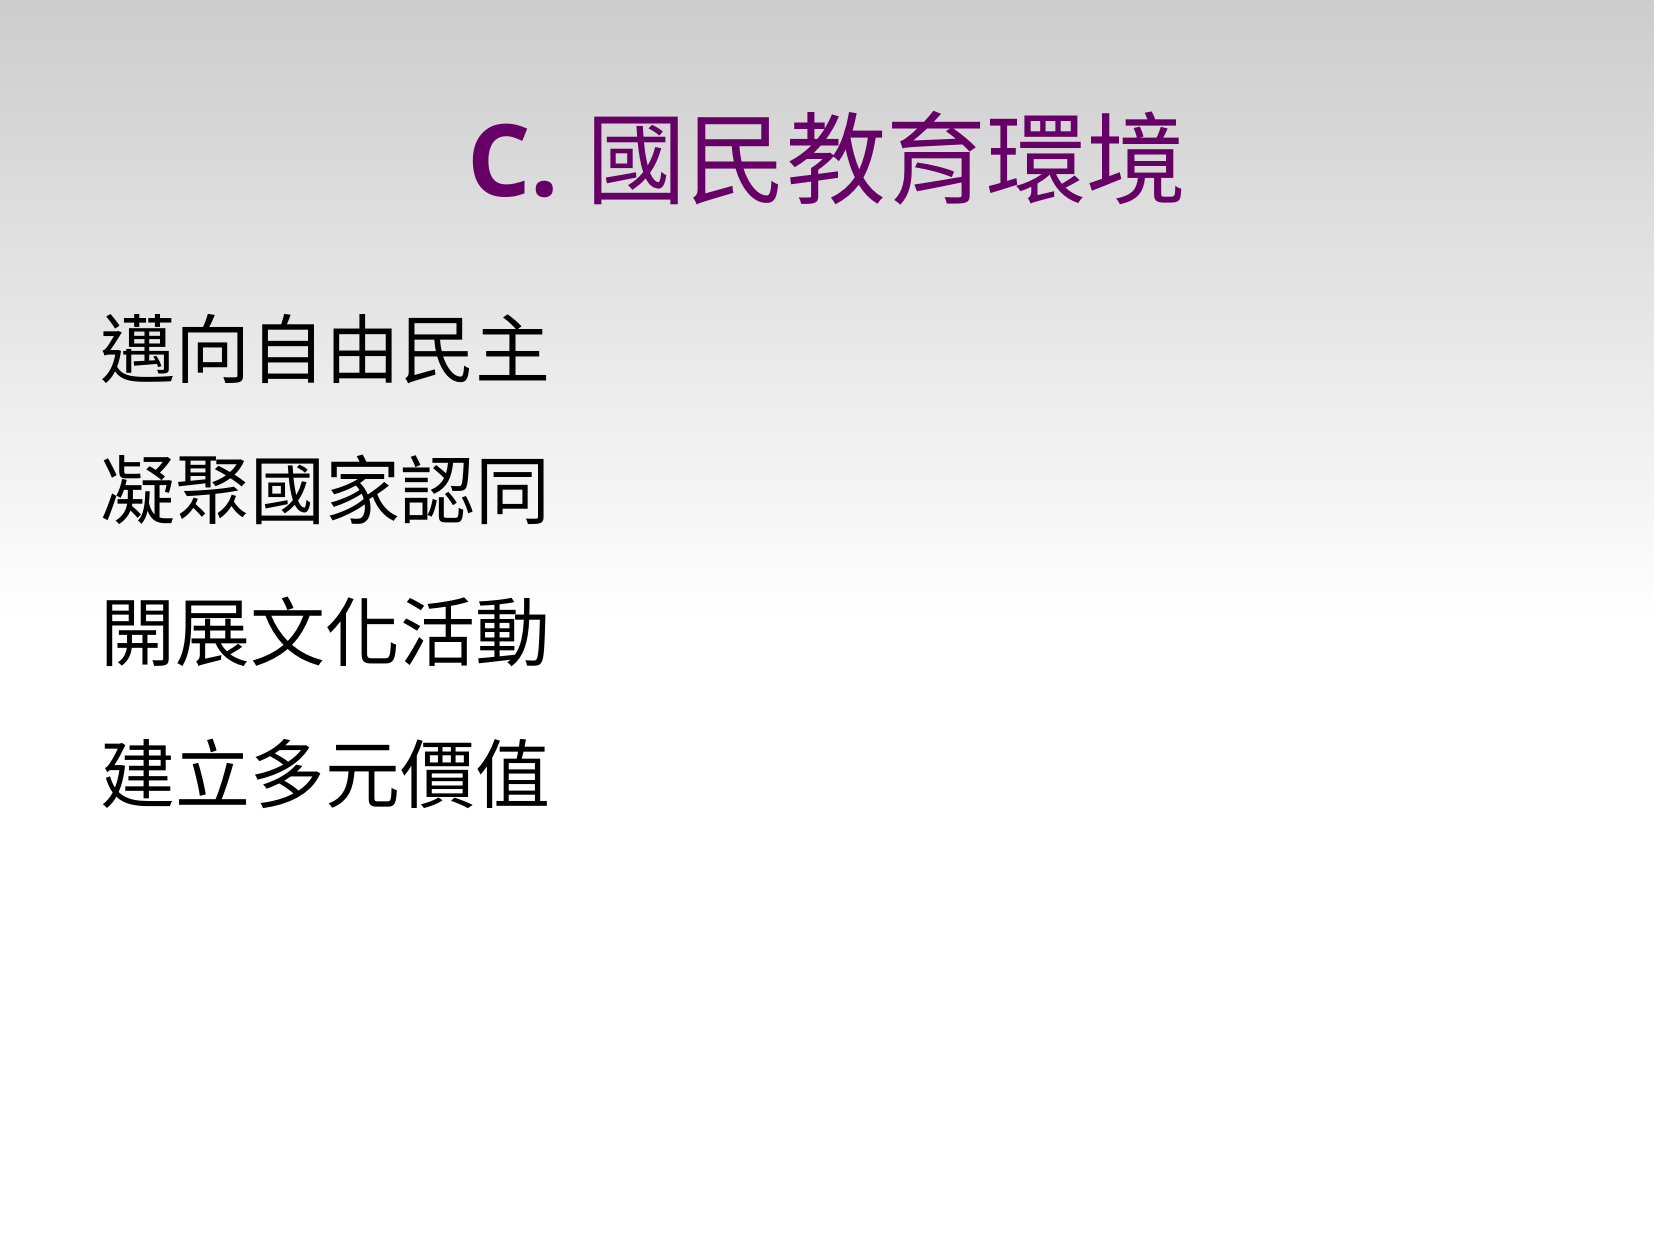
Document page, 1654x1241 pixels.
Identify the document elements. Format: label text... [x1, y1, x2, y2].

list 邁向自由民主 凝聚國家認同 開展文化活動 建立多元價值 [82, 290, 1571, 1094]
title C.國民教育環境 [82, 56, 1571, 250]
